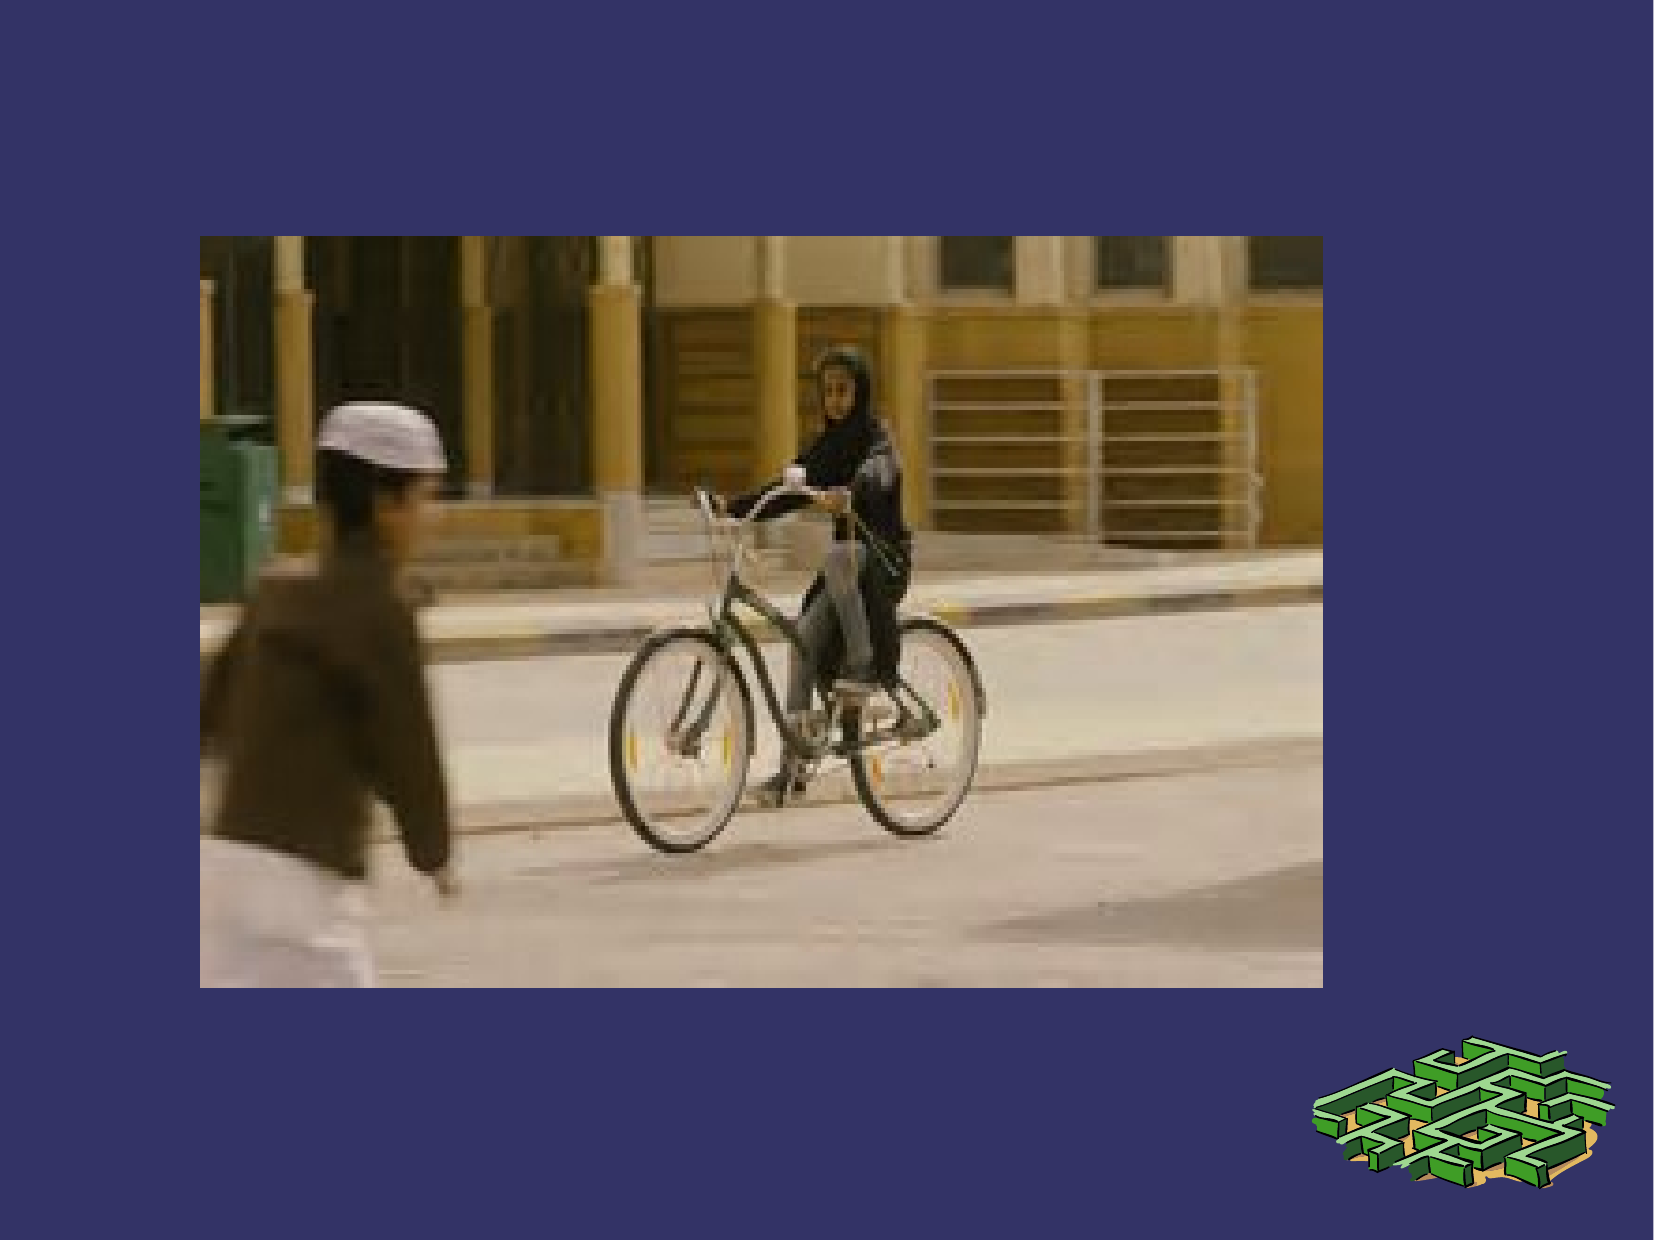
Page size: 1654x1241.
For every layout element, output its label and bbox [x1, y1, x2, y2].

picture [200, 236, 1323, 988]
